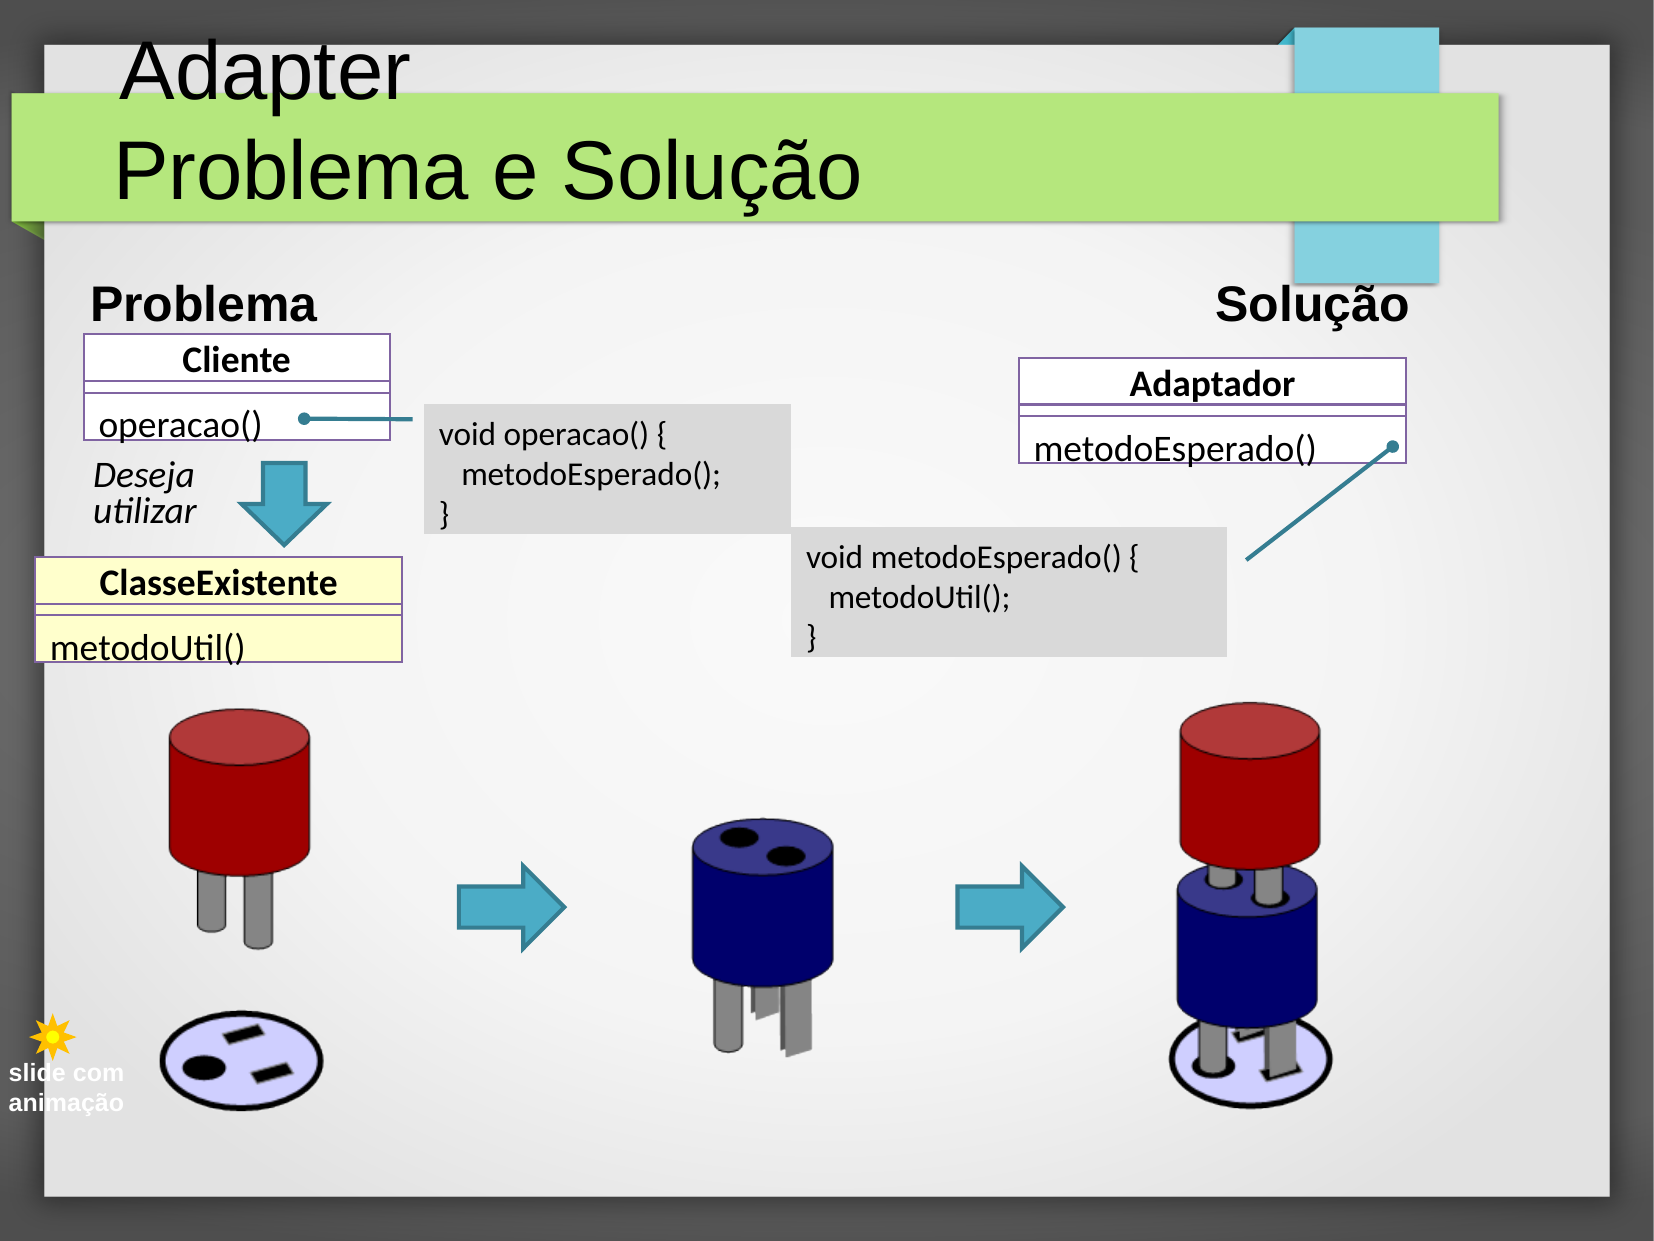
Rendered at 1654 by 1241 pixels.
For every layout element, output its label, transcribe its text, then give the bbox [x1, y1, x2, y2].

text_box [458, 866, 565, 949]
text_box [35, 1024, 66, 1049]
text_box void metodoEsperado() { metodoUtil(); } [791, 527, 1227, 657]
text_box [50, 1019, 56, 1027]
text_box [1018, 404, 1407, 416]
text_box [241, 462, 327, 546]
text_box slide com animação [0, 1049, 140, 1125]
text_box void operacao() { metodoEsperado(); } [424, 404, 791, 534]
text_box Deseja utilizar [78, 451, 219, 539]
list Problema [74, 234, 738, 340]
list Solução [761, 234, 1425, 340]
title Adapter Problema e Solução [75, 45, 1426, 188]
text_box metodoUtil() [35, 615, 403, 663]
text_box [957, 866, 1063, 949]
text_box operacao() [83, 392, 390, 440]
text_box Adaptador [1018, 357, 1407, 404]
text_box [63, 1034, 71, 1040]
picture [0, 0, 1654, 1241]
text_box ClasseExistente [35, 556, 403, 603]
text_box Cliente [83, 334, 390, 381]
text_box metodoEsperado() [1018, 416, 1407, 464]
text_box [35, 603, 403, 615]
text_box [83, 381, 390, 392]
